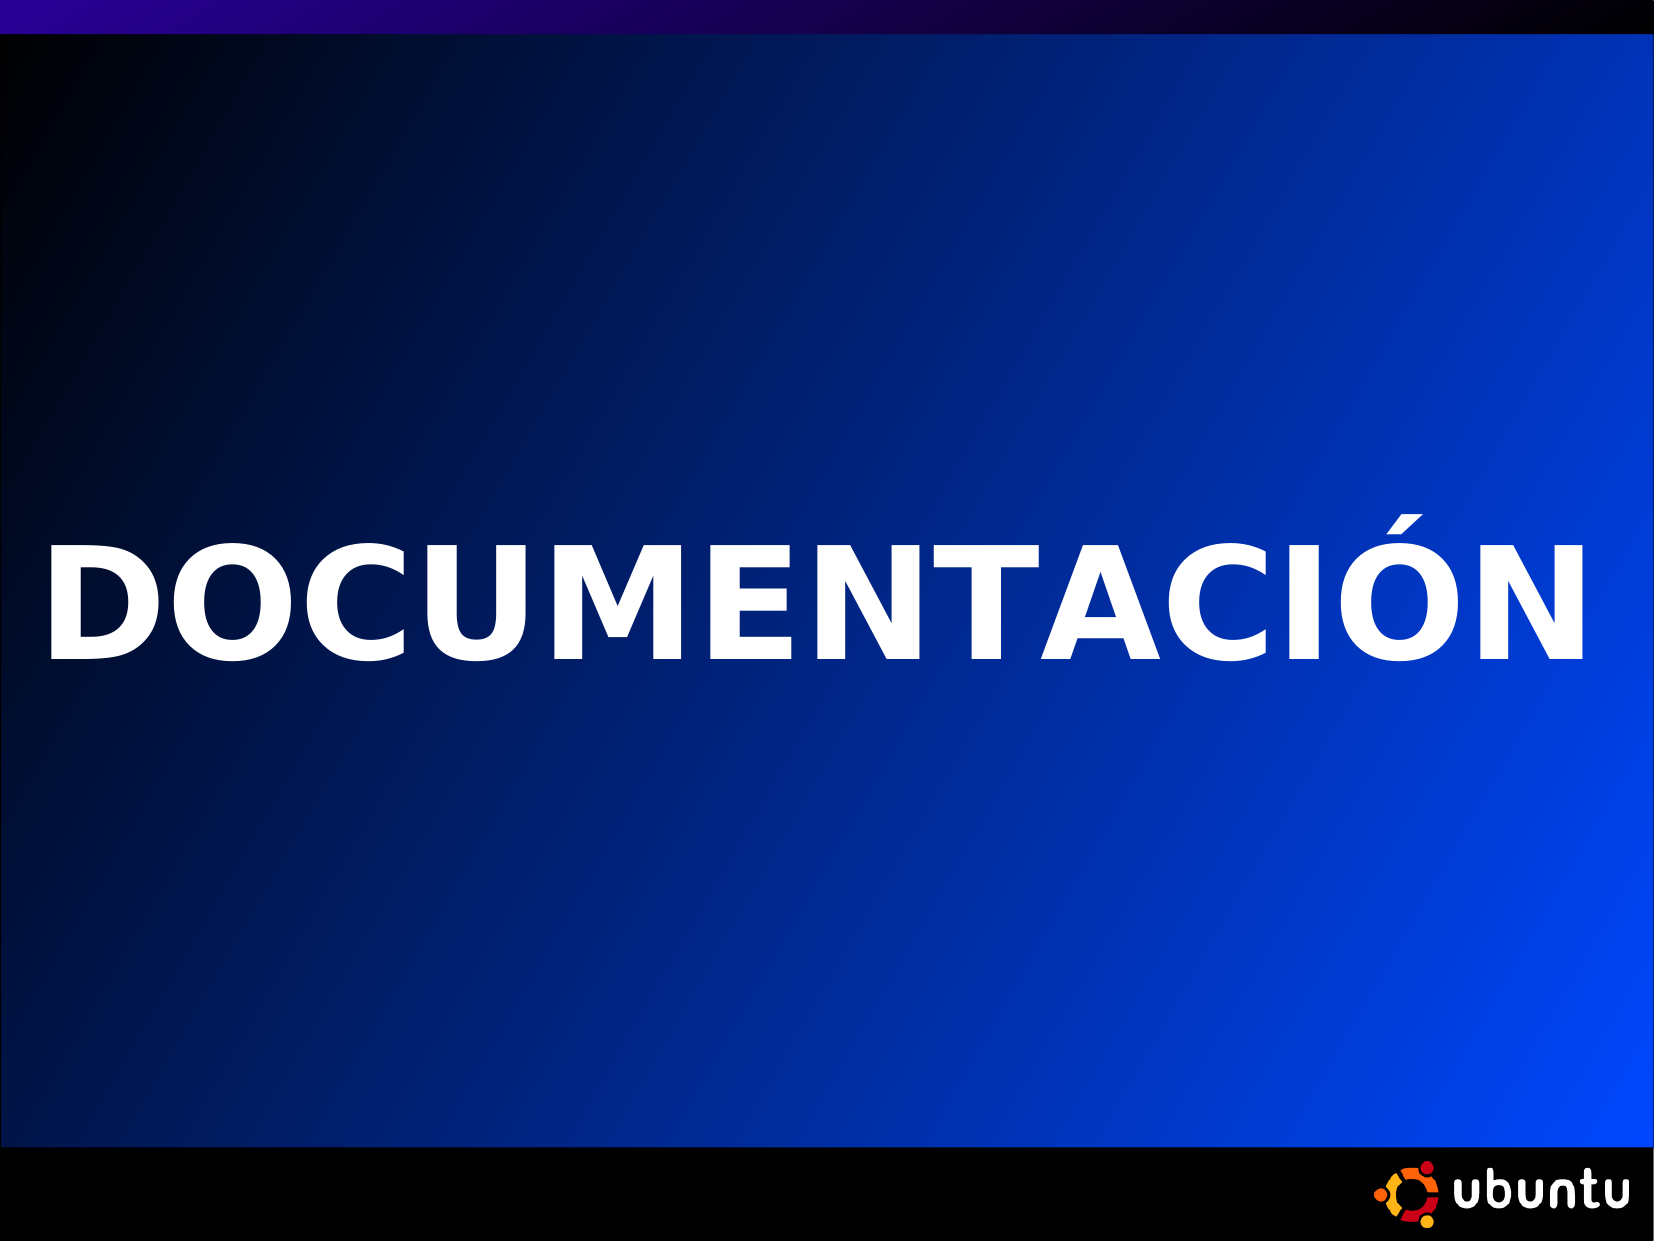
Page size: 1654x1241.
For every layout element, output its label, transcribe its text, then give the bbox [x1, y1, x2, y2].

text_box DOCUMENTACIÓN [37, 512, 1599, 744]
picture [1374, 1161, 1629, 1228]
text_box [0, 0, 1654, 1241]
